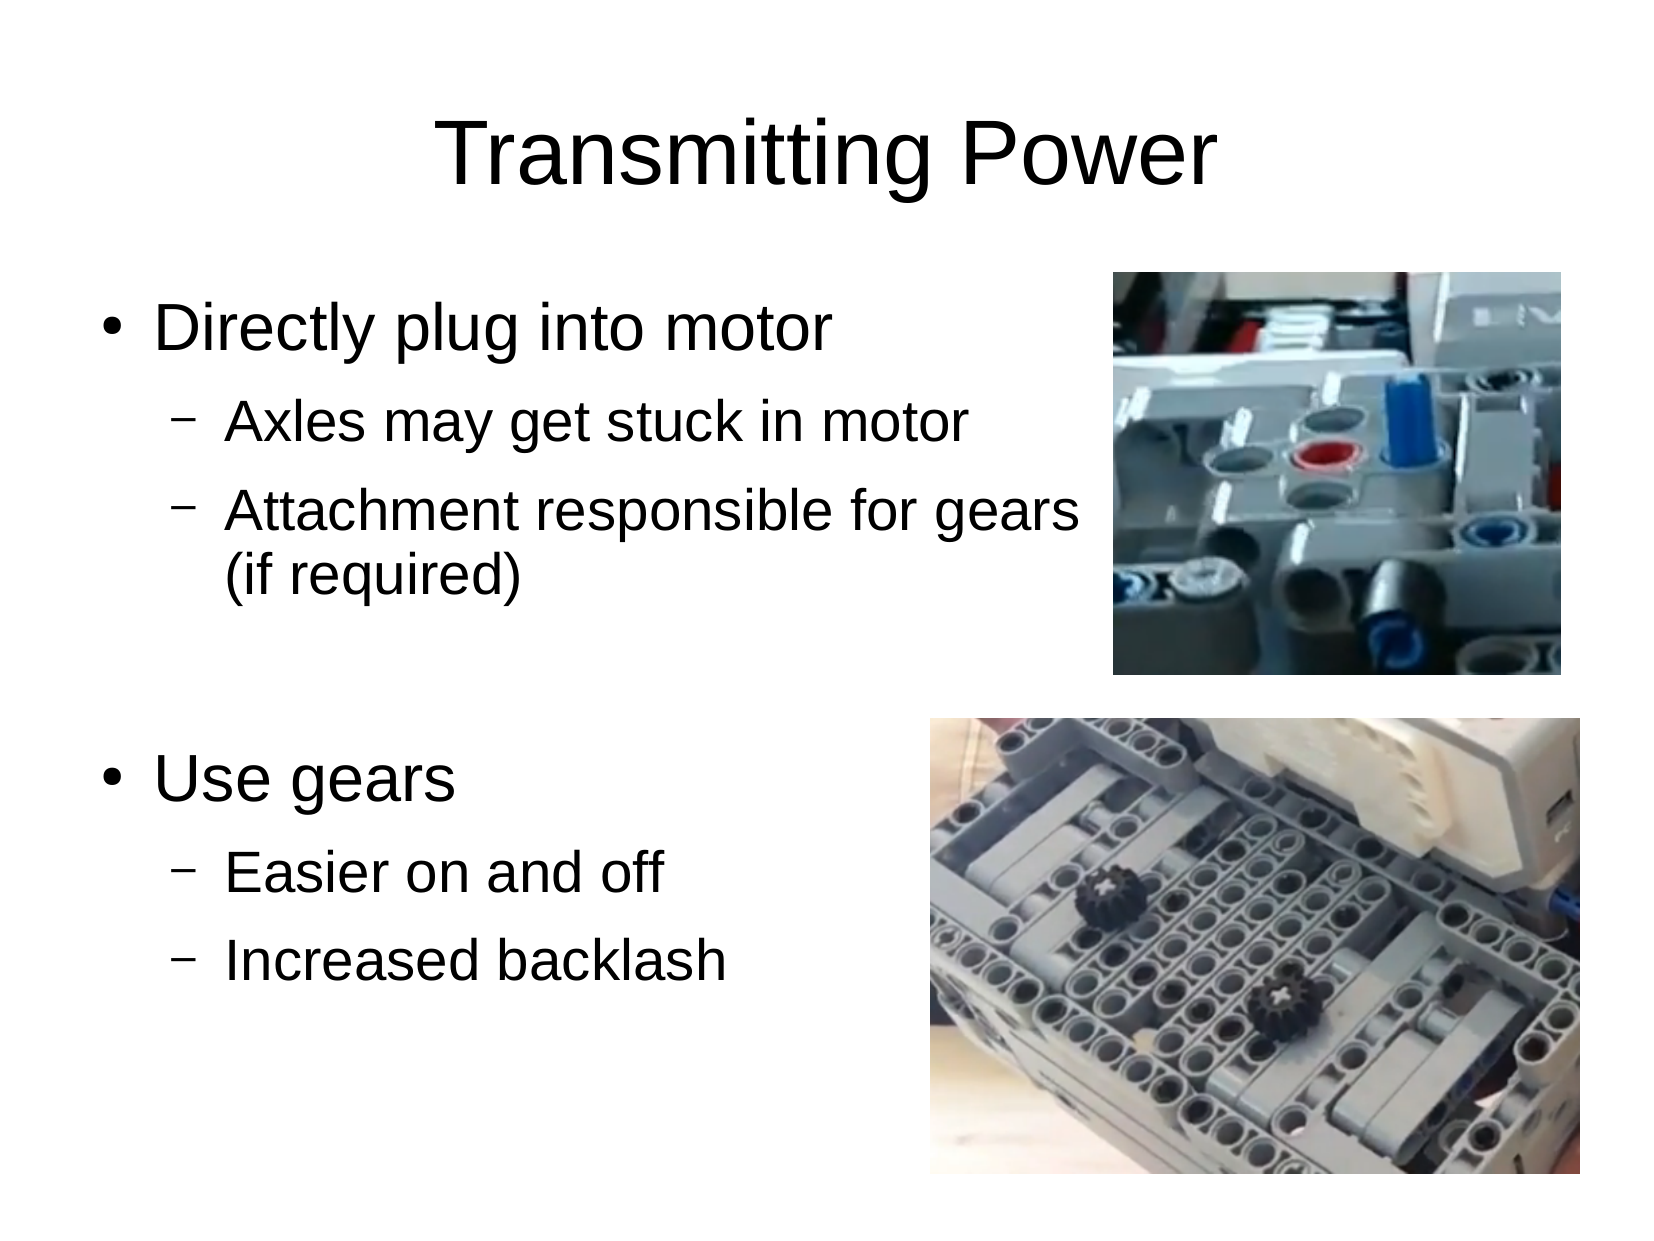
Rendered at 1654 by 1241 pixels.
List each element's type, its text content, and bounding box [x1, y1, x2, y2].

list Directly plug into motor Axles may get stuck in motor Attachment responsible for gears (if required) Use gears Easier on and off Increased backlash [82, 290, 1561, 1010]
title Transmitting Power [82, 49, 1571, 257]
picture [1113, 272, 1561, 676]
picture [930, 718, 1580, 1174]
